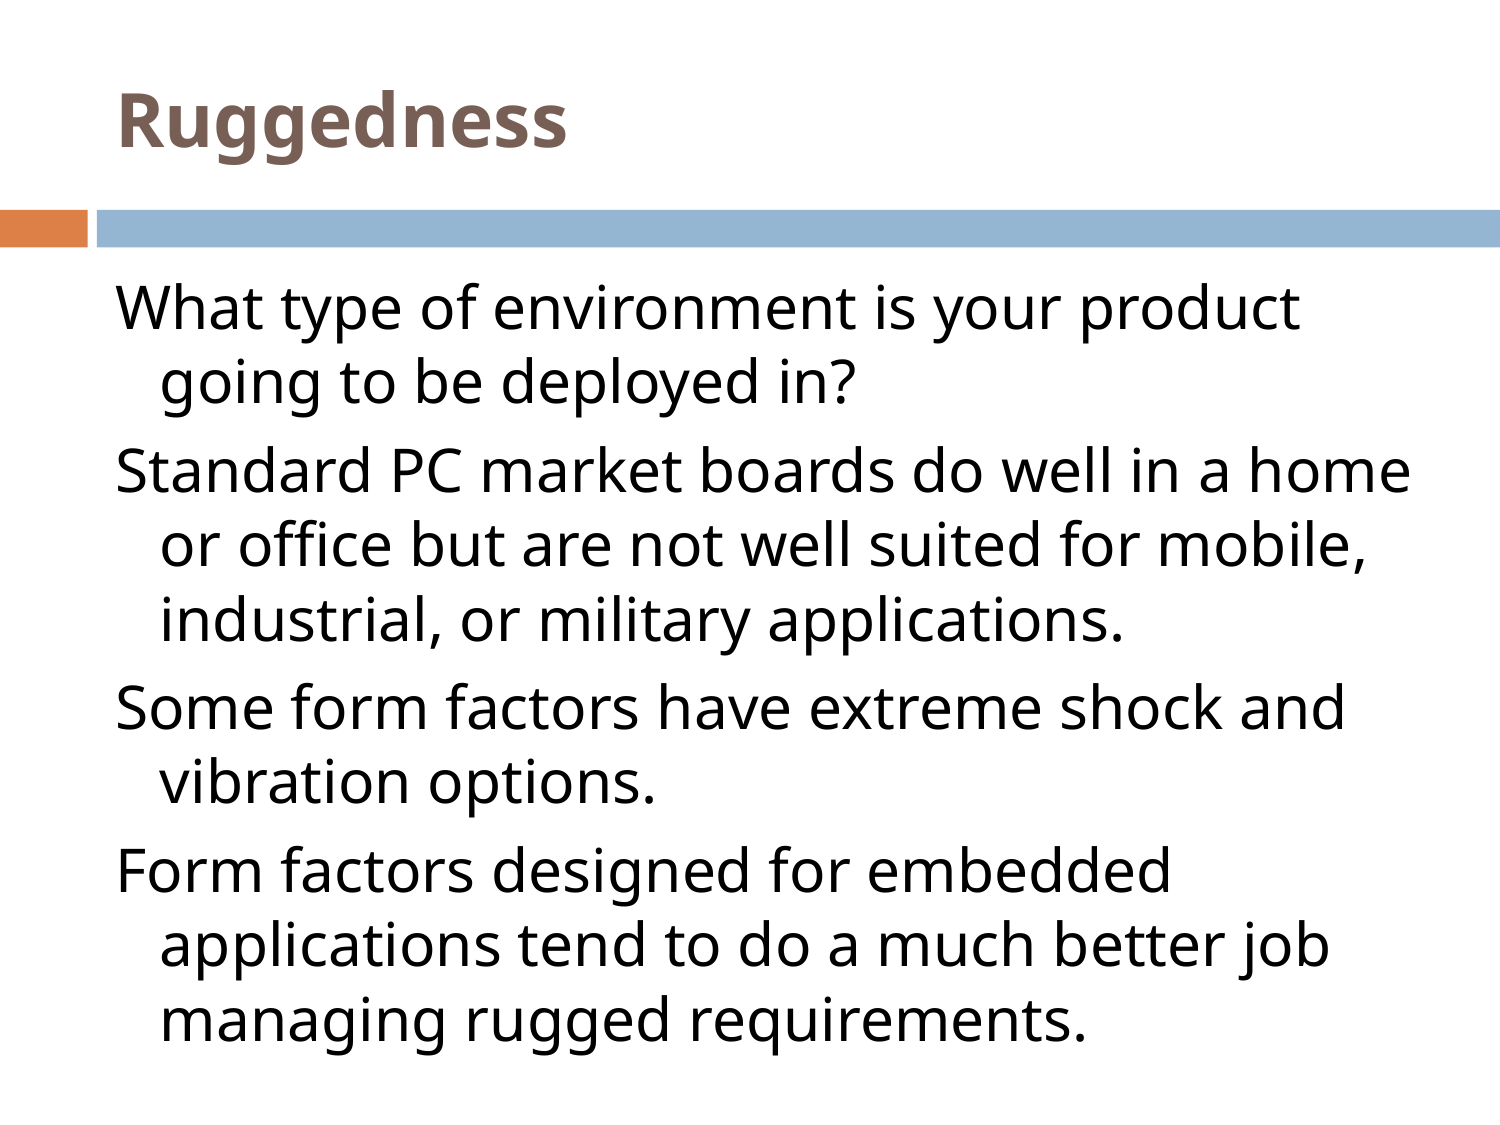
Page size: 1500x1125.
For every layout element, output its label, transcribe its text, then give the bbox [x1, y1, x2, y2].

list What type of environment is your product going to be deployed in? Standard PC market boards do well in a home or office but are not well suited for mobile, industrial, or military applications. Some form factors have extreme shock and vibration options. Form factors designed for embedded applications tend to do a much better job managing rugged requirements. [100, 262, 1438, 1001]
title Ruggedness [100, 37, 1438, 201]
